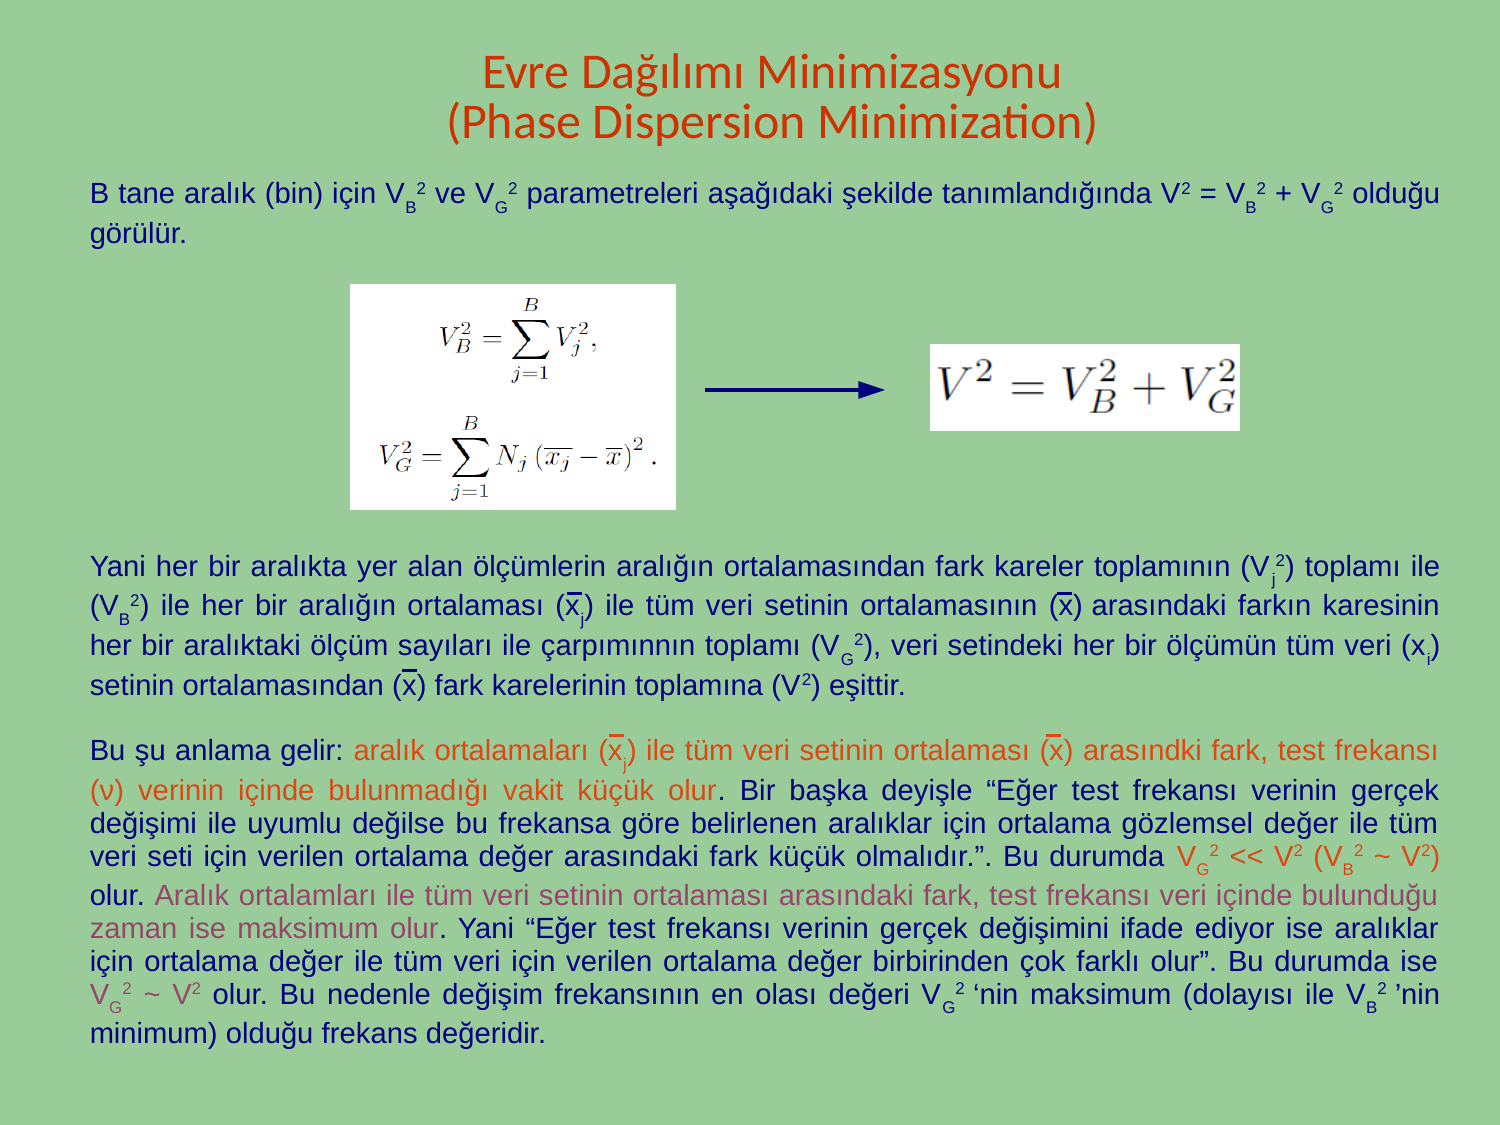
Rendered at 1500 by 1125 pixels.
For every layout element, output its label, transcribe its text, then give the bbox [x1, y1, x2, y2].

text_box B tane aralık (bin) için VB2 ve VG2 parametreleri aşağıdaki şekilde tanımlandığında V2 = VB2 + VG2 olduğu görülür. [75, 170, 1456, 286]
picture [350, 284, 676, 511]
text_box Yani her bir aralıkta yer alan ölçümlerin aralığın ortalamasından fark kareler toplamının (Vj2) toplamı ile (VB2) ile her bir aralığın ortalaması (xj) ile tüm veri setinin ortalamasının (x) arasındaki farkın karesinin her bir aralıktaki ölçüm sayıları ile çarpımınnın toplamı (VG2), veri setindeki her bir ölçümün tüm veri (xi) setinin ortalamasından (x) fark karelerinin toplamına (V2) eşittir. Bu şu anlama gelir: aralık ortalamaları (xj) ile tüm veri setinin ortalaması (x) arasındki fark, test frekansı (ν) verinin içinde bulunmadığı vakit küçük olur. Bir başka deyişle “Eğer test frekansı verinin gerçek değişimi ile uyumlu değilse bu frekansa göre belirlenen aralıklar için ortalama gözlemsel değer ile tüm veri seti için verilen ortalama değer arasındaki fark küçük olmalıdır.”. Bu durumda VG2 << V2 (VB2 ~ V2) olur. Aralık ortalamları ile tüm veri setinin ortalaması arasındaki fark, test frekansı veri içinde bulunduğu zaman ise maksimum olur. Yani “Eğer test frekansı verinin gerçek değişimini ifade ediyor ise aralıklar için ortalama değer ile tüm veri için verilen ortalama değer birbirinden çok farklı olur”. Bu durumda ise VG2 ~ V2 olur. Bu nedenle değişim frekansının en olası değeri VG2 ‘nin maksimum (dolayısı ile VB2 ’nin minimum) olduğu frekans değeridir. [75, 542, 1456, 1081]
picture [930, 344, 1240, 431]
title Evre Dağılımı Minimizasyonu (Phase Dispersion Minimization) [135, 22, 1410, 170]
